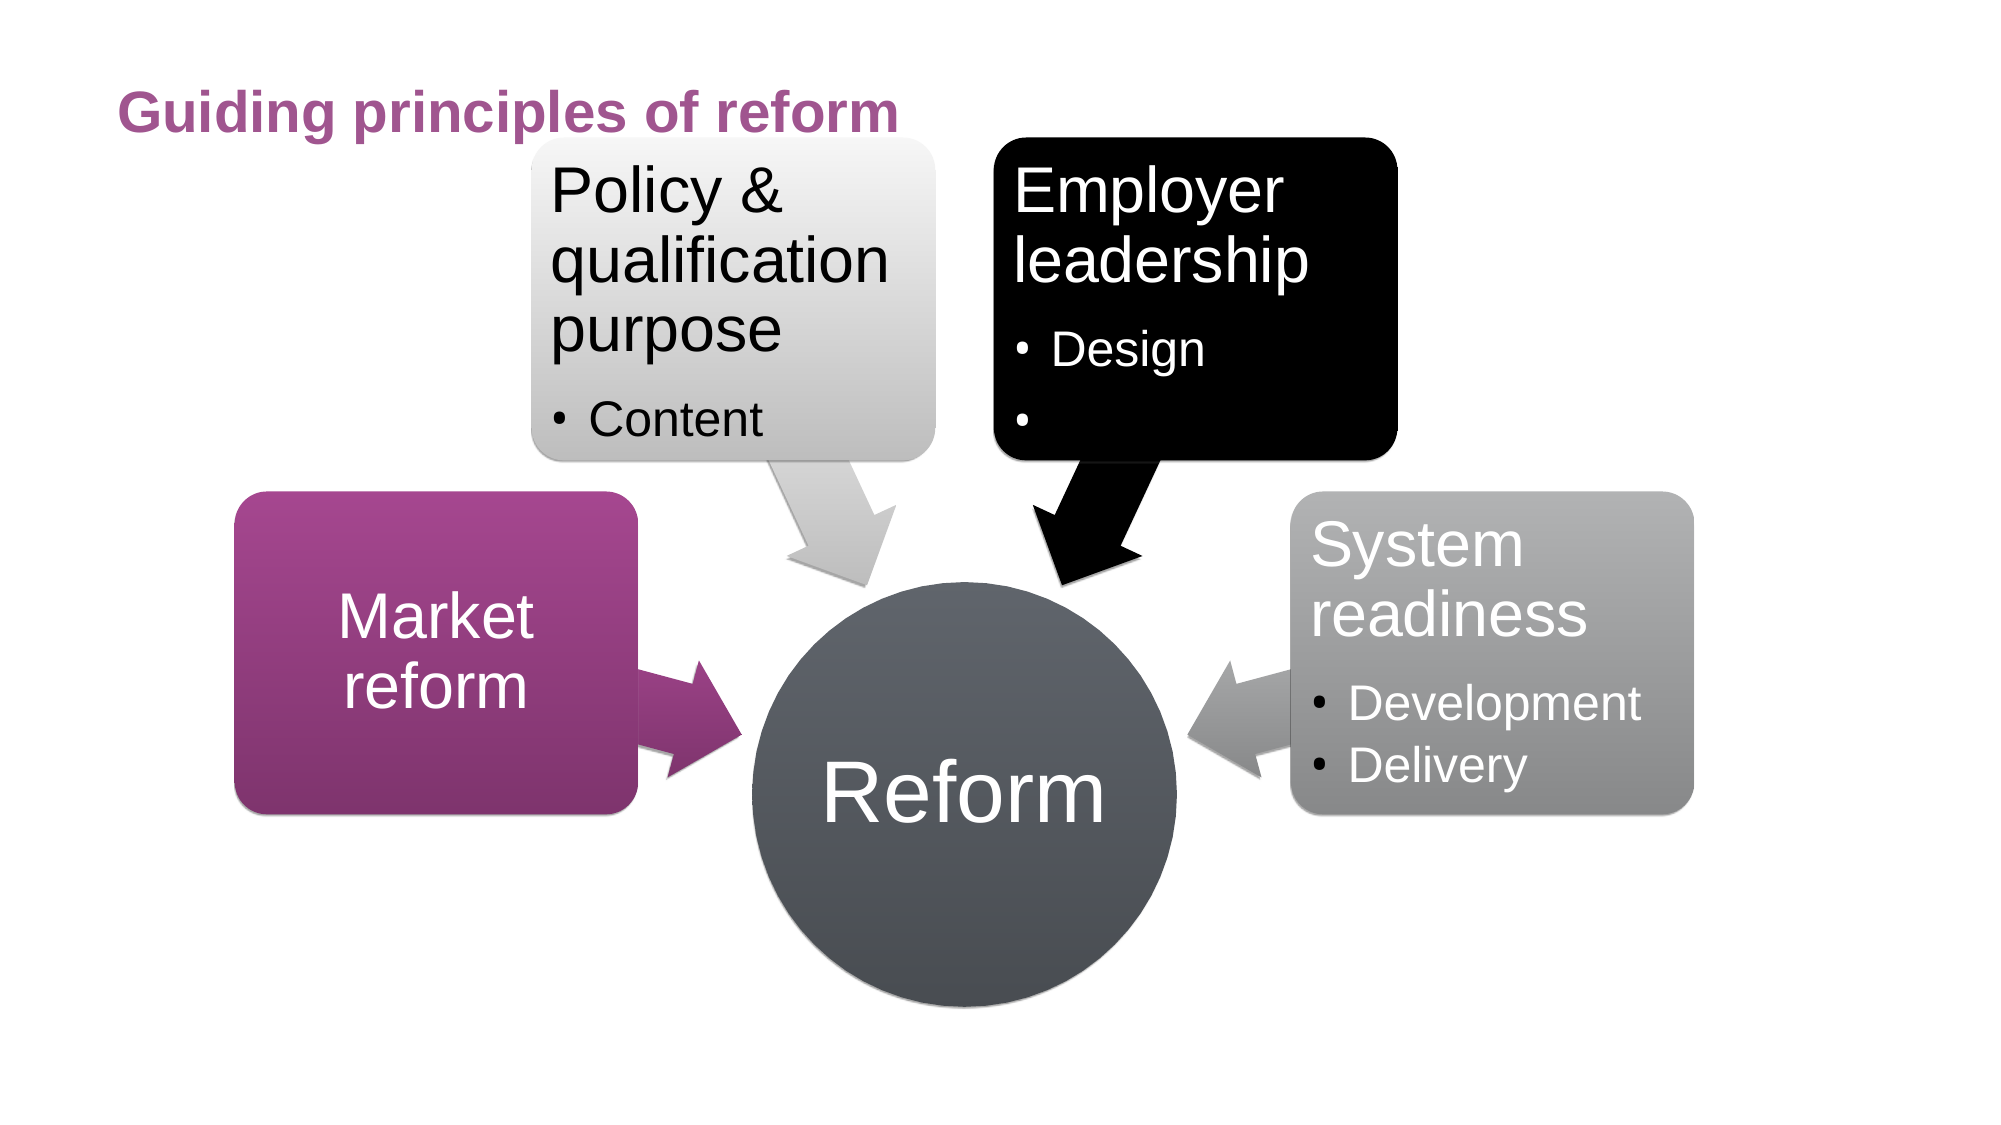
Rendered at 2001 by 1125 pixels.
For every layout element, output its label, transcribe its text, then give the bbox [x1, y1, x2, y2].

text_box [639, 660, 742, 778]
text_box [1187, 660, 1290, 778]
text_box Policy & qualification purpose Content [531, 161, 936, 461]
text_box [1032, 461, 1161, 586]
text_box [769, 461, 897, 586]
text_box Reform [752, 582, 1177, 1007]
text_box Market reform [234, 491, 639, 815]
text_box Guiding principles of reform [102, 66, 1491, 161]
text_box System readiness Development Delivery [1290, 491, 1695, 815]
text_box Employer leadership Design [993, 161, 1398, 461]
